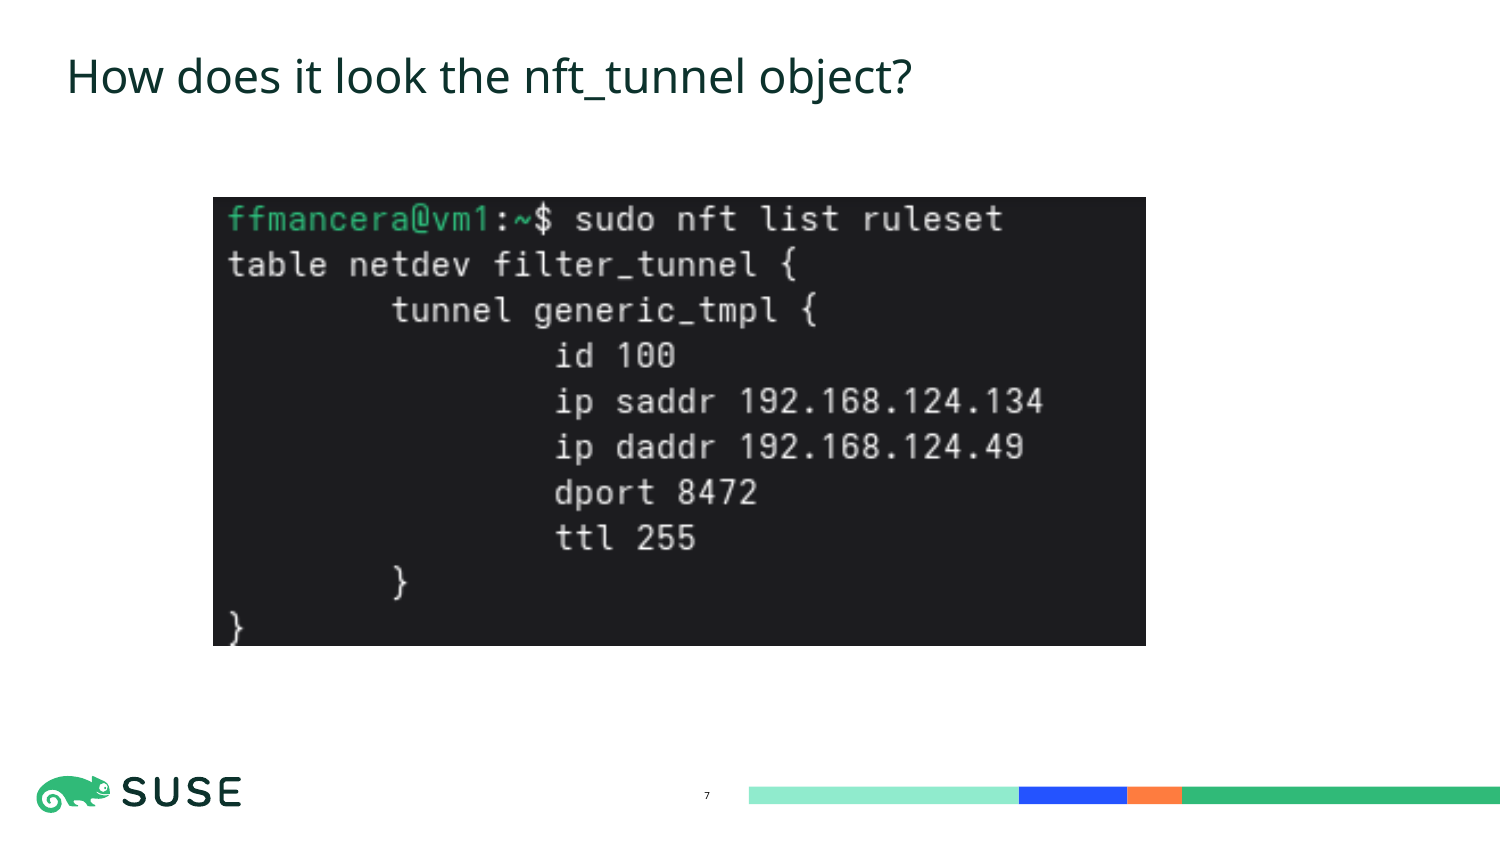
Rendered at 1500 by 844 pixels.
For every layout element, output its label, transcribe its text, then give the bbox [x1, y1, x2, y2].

picture [213, 197, 1146, 646]
title How does it look the nft_tunnel object? [51, 28, 1449, 123]
slide_number <number> [634, 773, 725, 818]
